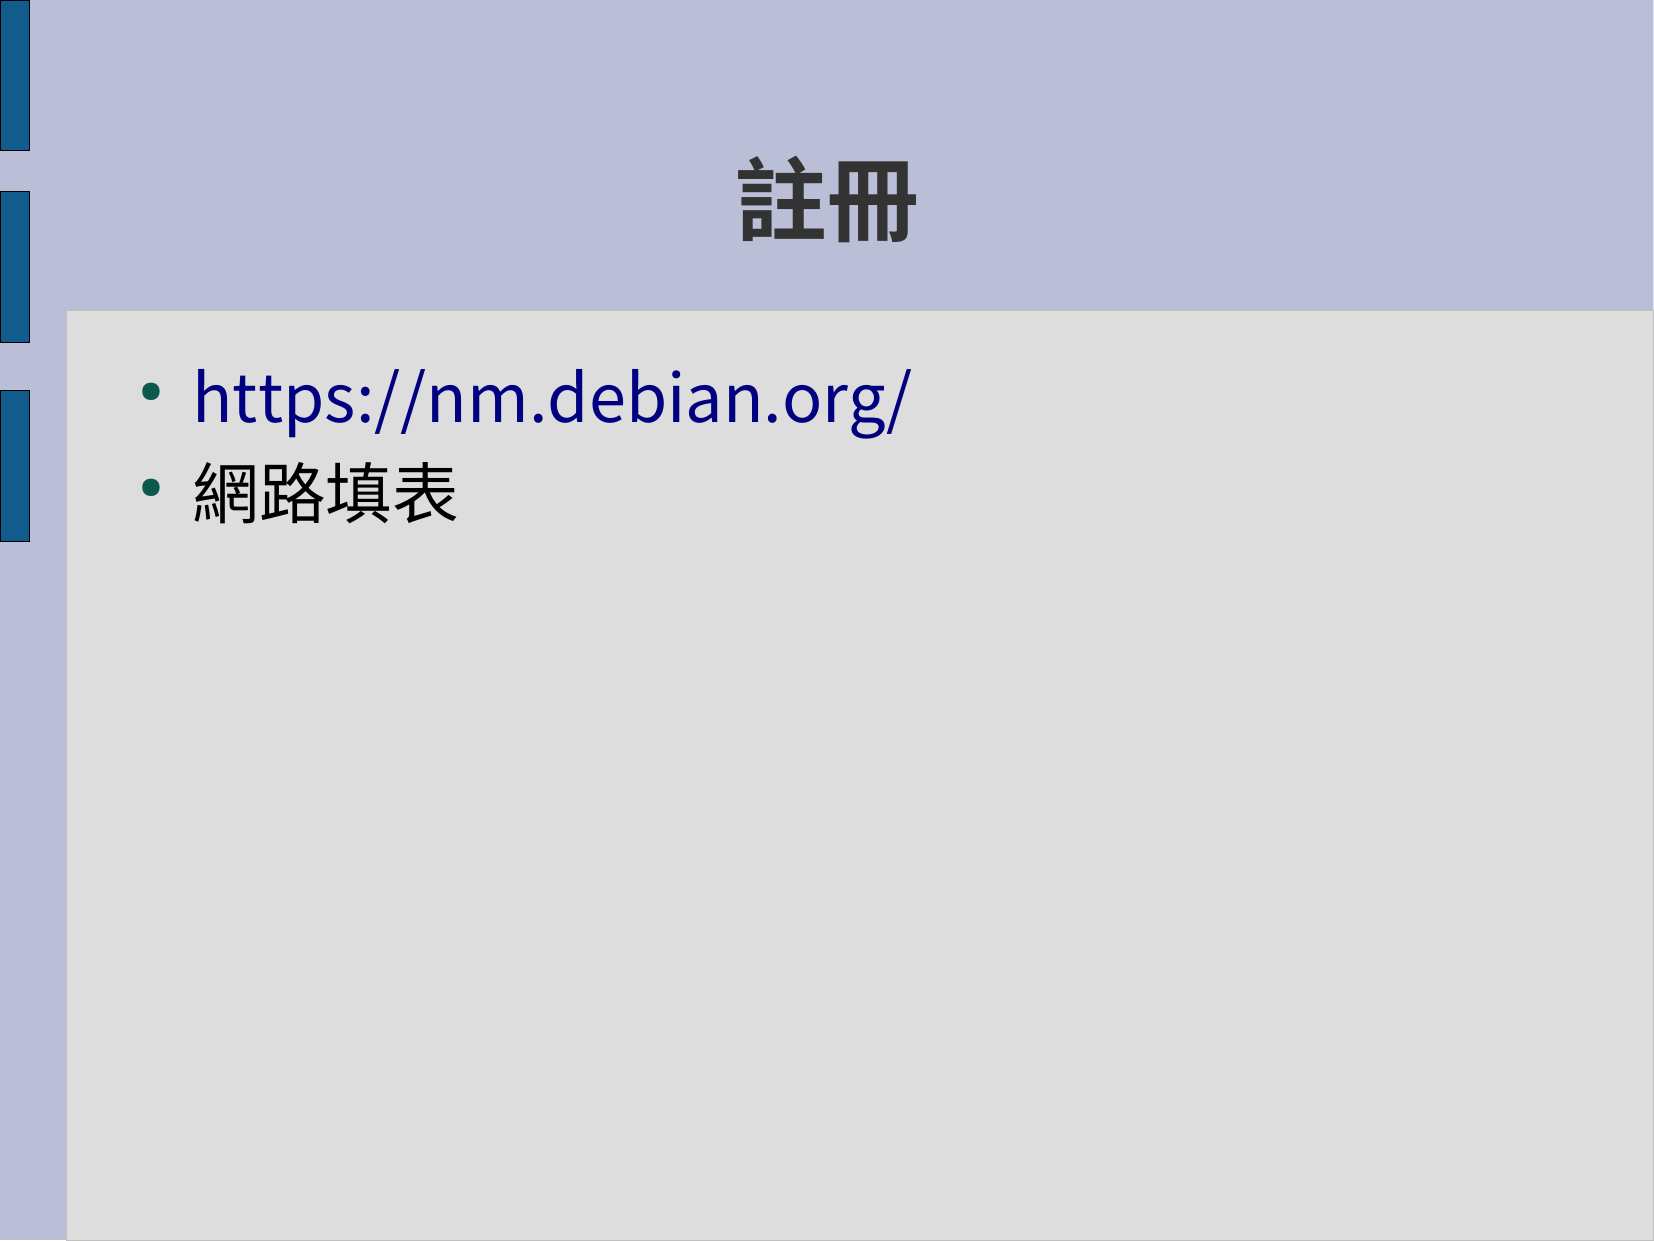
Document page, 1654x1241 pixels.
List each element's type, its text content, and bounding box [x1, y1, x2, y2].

list https://nm.debian.org/ 網路填表 [121, 344, 1534, 1164]
title 註冊 [121, 91, 1534, 299]
